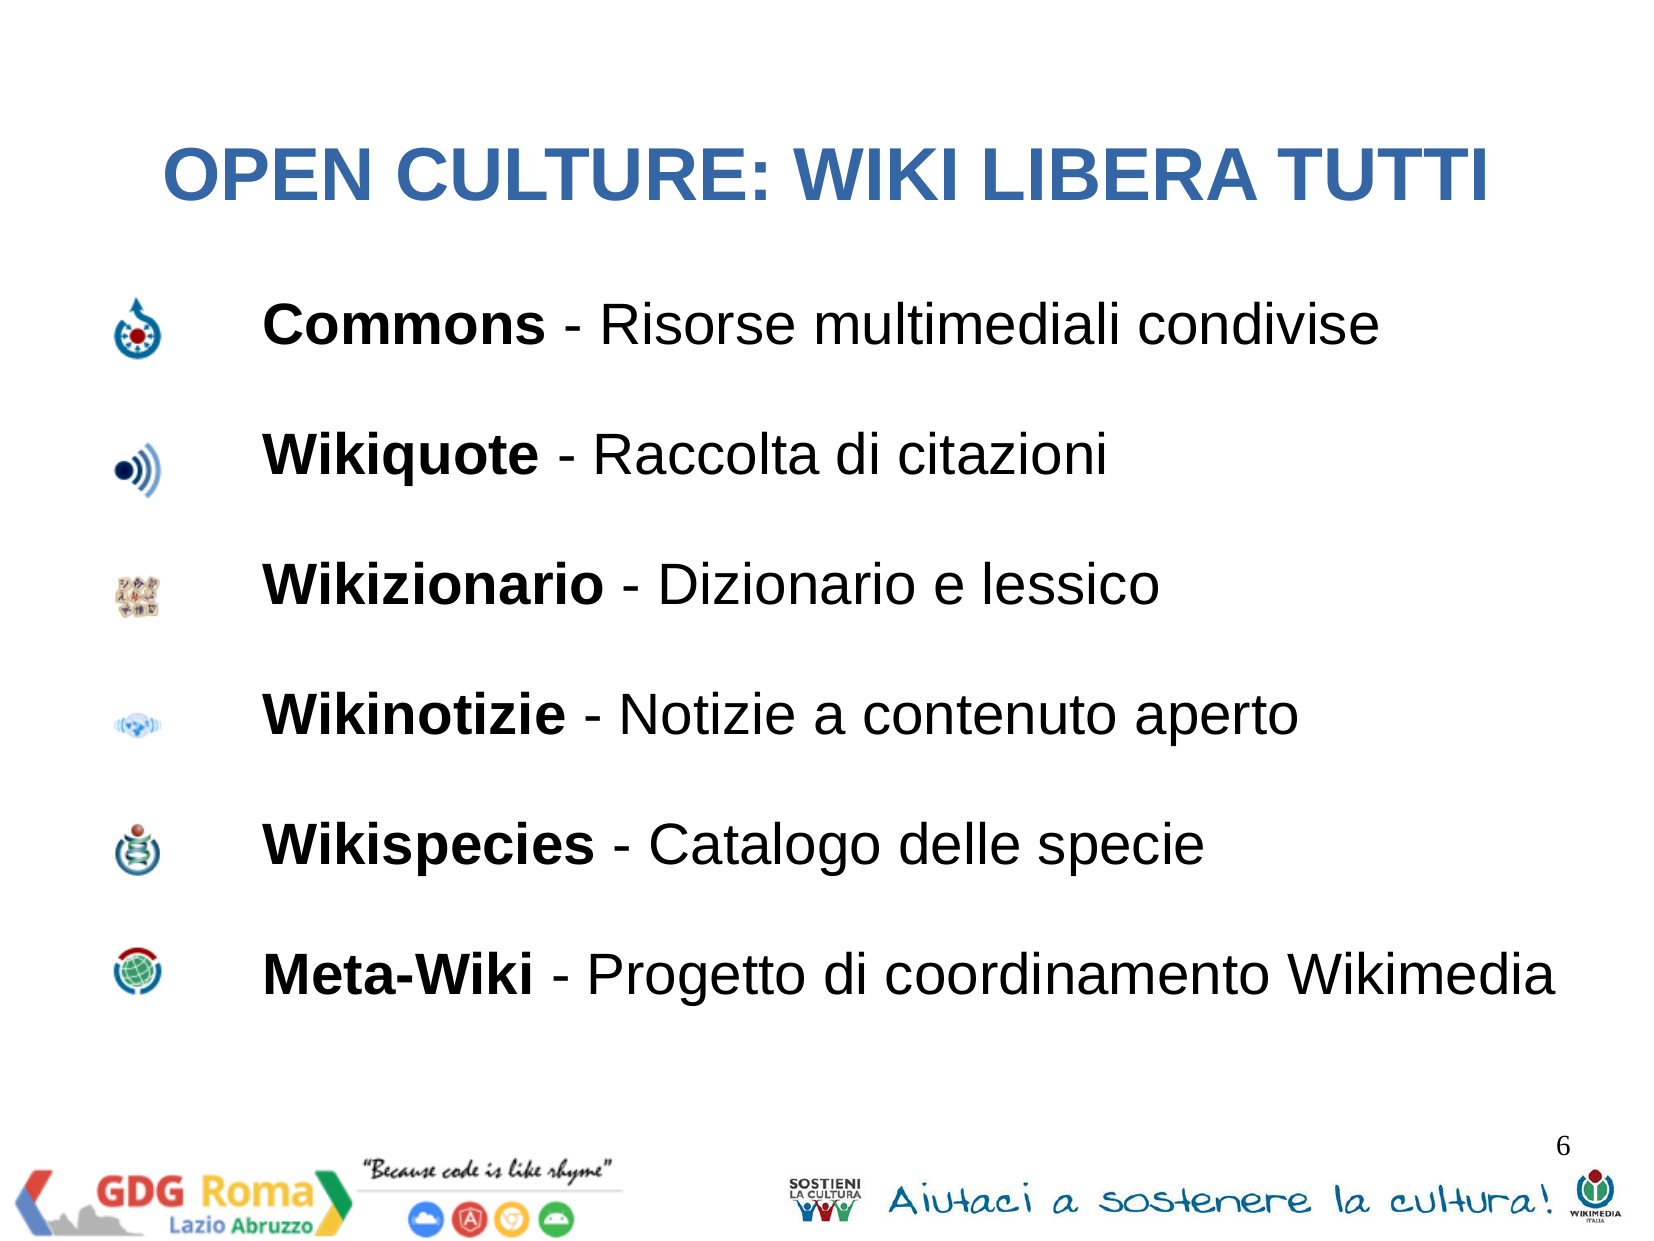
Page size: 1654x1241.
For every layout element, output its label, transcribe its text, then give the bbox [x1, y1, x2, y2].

title OPEN CULTURE: WIKI LIBERA TUTTI [11, 17, 1642, 249]
text_box Commons - Risorse multimediali condivise Wikiquote - Raccolta di citazioni Wikizionario - Dizionario e lessico Wikinotizie - Notizie a contenuto aperto Wikispecies - Catalogo delle specie Meta-Wiki - Progetto di coordinamento Wikimedia [248, 249, 1619, 1111]
picture [100, 283, 179, 1034]
picture [772, 1163, 1648, 1233]
picture [11, 1155, 626, 1241]
